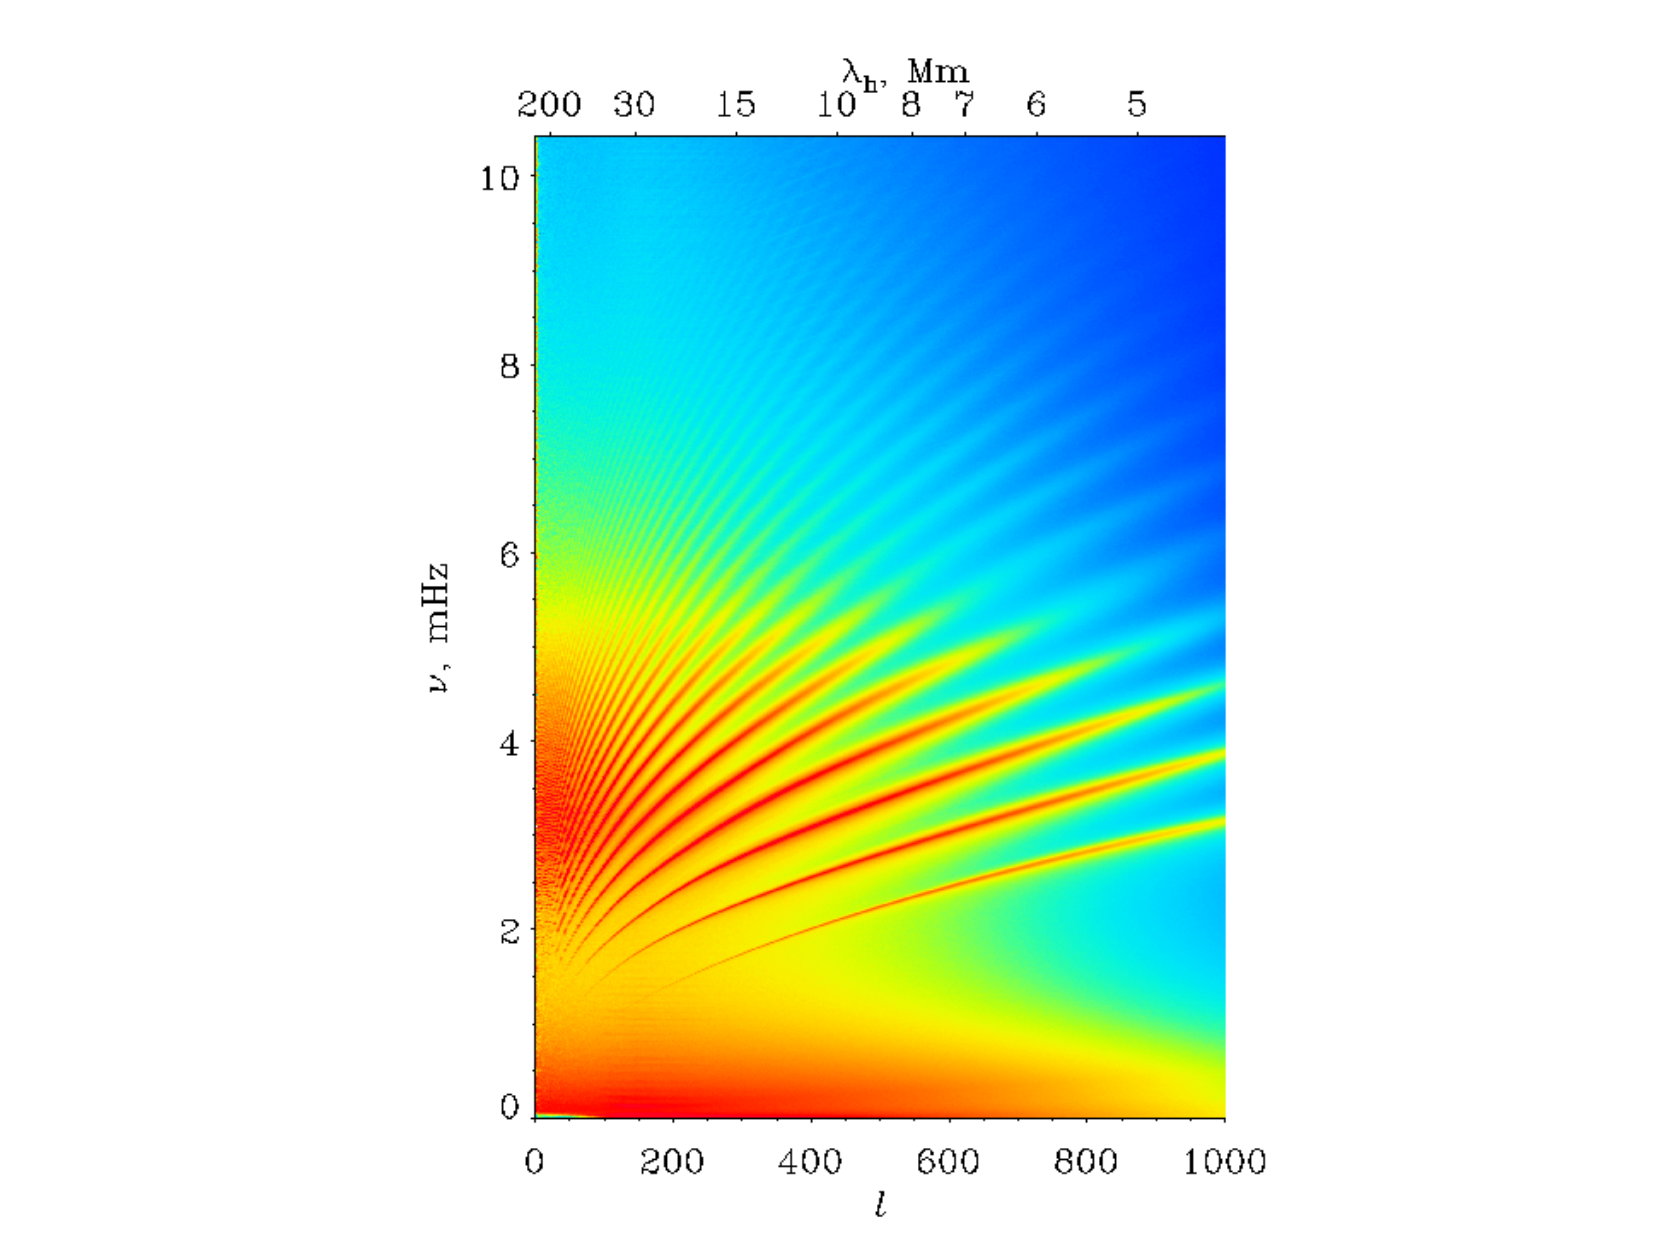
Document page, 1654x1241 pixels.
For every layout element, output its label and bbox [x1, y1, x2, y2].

picture [304, 0, 1349, 1241]
